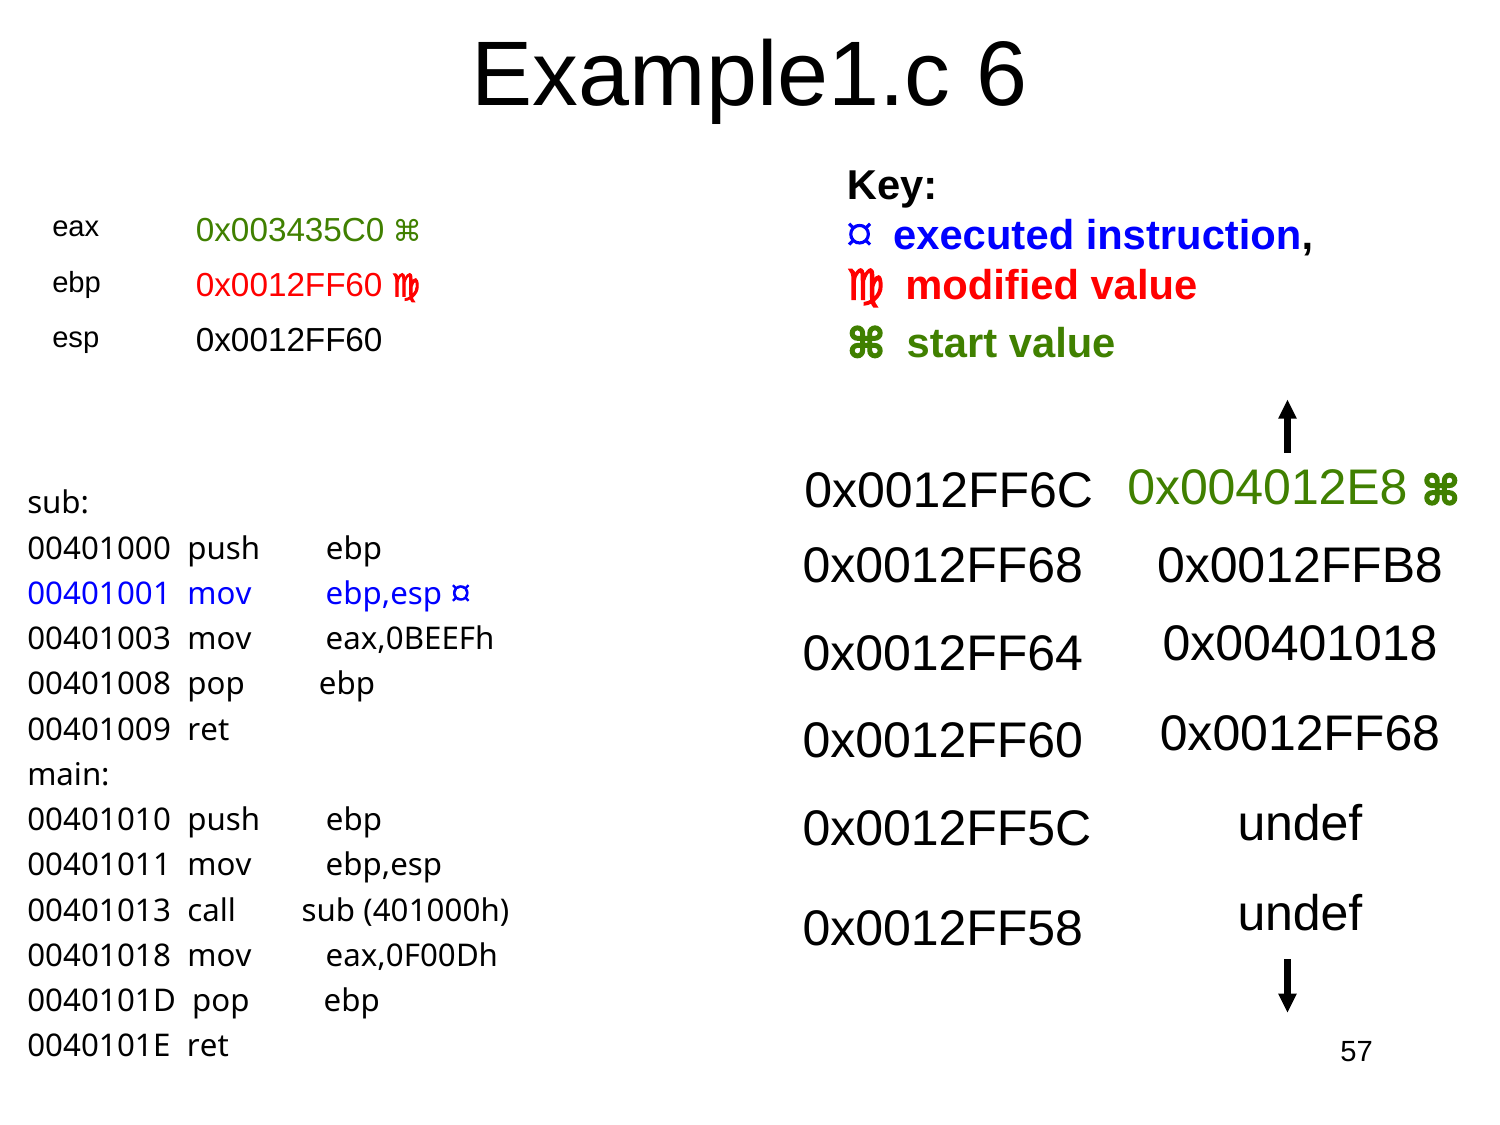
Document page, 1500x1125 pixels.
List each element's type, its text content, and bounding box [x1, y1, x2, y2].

text_box Key: executed instruction, modified value start value [832, 149, 1340, 376]
text_box 0x0012FF6C [789, 449, 1108, 526]
text_box <number> [1074, 1025, 1388, 1101]
table_cell undef [1112, 872, 1487, 962]
table_cell 0x0012FF60 [181, 311, 525, 366]
table_header 0x004012E8  [1112, 447, 1487, 525]
text_box sub: 00401000 push ebp 00401001 mov ebp,esp  00401003 mov eax,0BEEFh 00401008 pop ebp 00401009 ret main: 00401010 push ebp 00401011 mov ebp,esp 00401013 call sub (401000h) 00401018 mov eax,0F00Dh 0040101D pop ebp 0040101E ret [12, 474, 775, 1101]
table_cell 0x0012FF60  [181, 255, 525, 311]
table_header eax [38, 200, 181, 255]
table_cell 0x00401018 [1112, 603, 1487, 692]
text_box 0x0012FF58 [787, 887, 1098, 963]
table_header 0x0012FFB8 [1112, 525, 1487, 603]
text_box 0x0012FF60 [787, 699, 1098, 776]
text_box 0x0012FF64 [787, 612, 1098, 688]
table_cell undef [1112, 783, 1487, 872]
table_cell 0x0012FF68 [1112, 692, 1487, 783]
text_box 0x0012FF5C [787, 787, 1107, 863]
table_cell ebp [38, 255, 181, 311]
text_box 0x0012FF68 [787, 524, 1098, 601]
title Example1.c 6 [112, 0, 1388, 163]
table_cell esp [38, 311, 181, 366]
table_header 0x003435C0  [181, 200, 525, 255]
